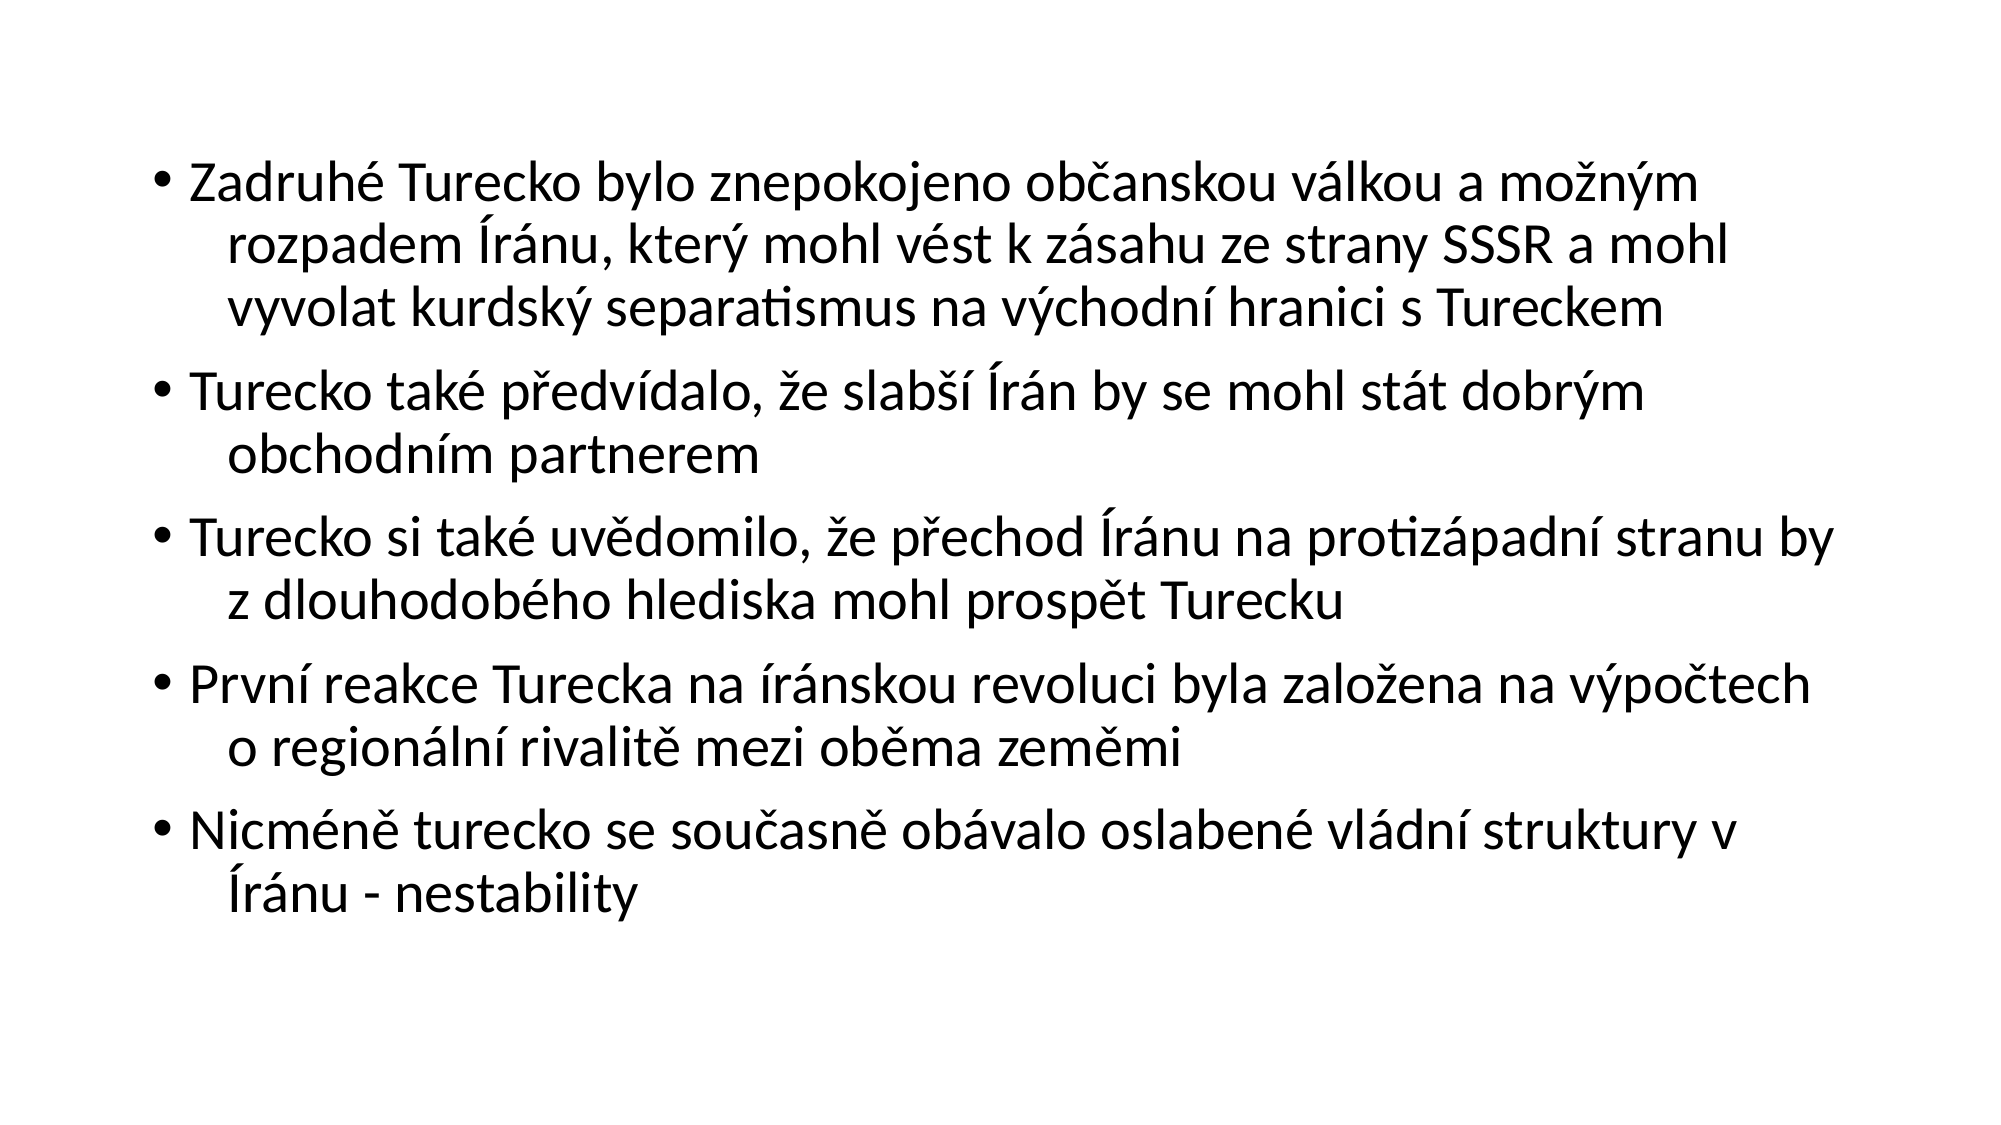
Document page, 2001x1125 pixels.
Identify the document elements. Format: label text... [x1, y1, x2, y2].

list Zadruhé Turecko bylo znepokojeno občanskou válkou a možným rozpadem Íránu, který mohl vést k zásahu ze strany SSSR a mohl vyvolat kurdský separatismus na východní hranici s Tureckem Turecko také předvídalo, že slabší Írán by se mohl stát dobrým obchodním partnerem Turecko si také uvědomilo, že přechod Íránu na protizápadní stranu by z dlouhodobého hlediska mohl prospět Turecku První reakce Turecka na íránskou revoluci byla založena na výpočtech o regionální rivalitě mezi oběma zeměmi Nicméně turecko se současně obávalo oslabené vládní struktury v Íránu - nestability [137, 143, 1863, 1014]
